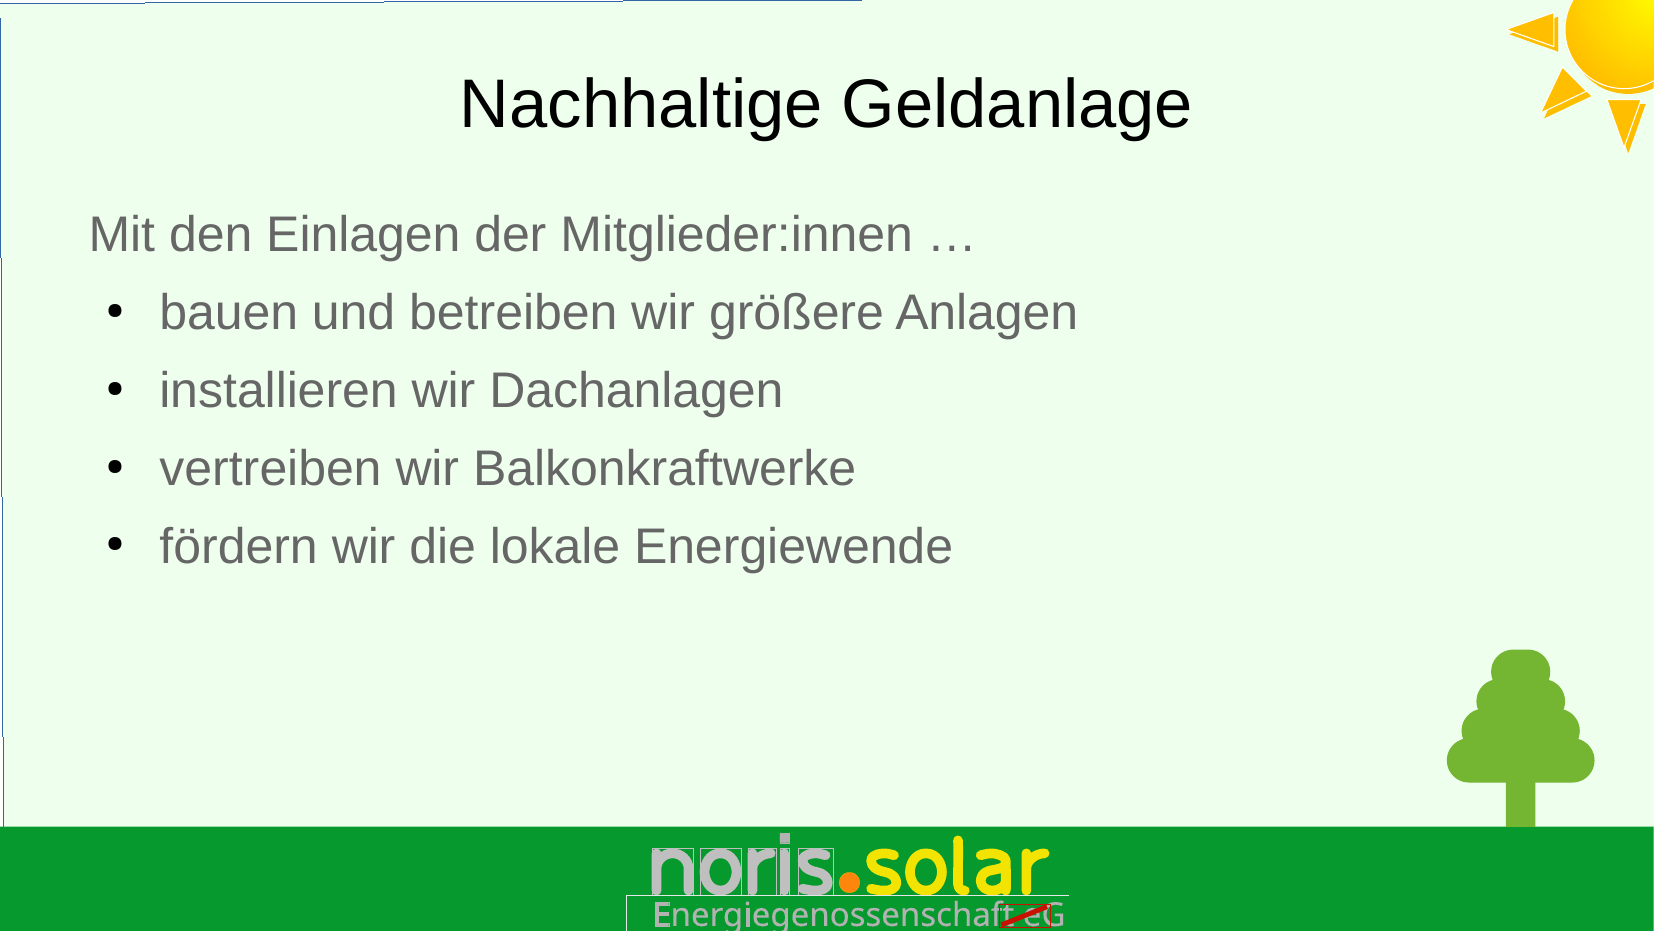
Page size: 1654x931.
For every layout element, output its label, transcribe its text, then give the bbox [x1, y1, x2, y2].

title Nachhaltige Geldanlage [88, 29, 1565, 178]
list Mit den Einlagen der Mitglieder:innen … bauen und betreiben wir größere Anlagen installieren wir Dachanlagen vertreiben wir Balkonkraftwerke fördern wir die lokale Energiewende [88, 206, 1565, 768]
